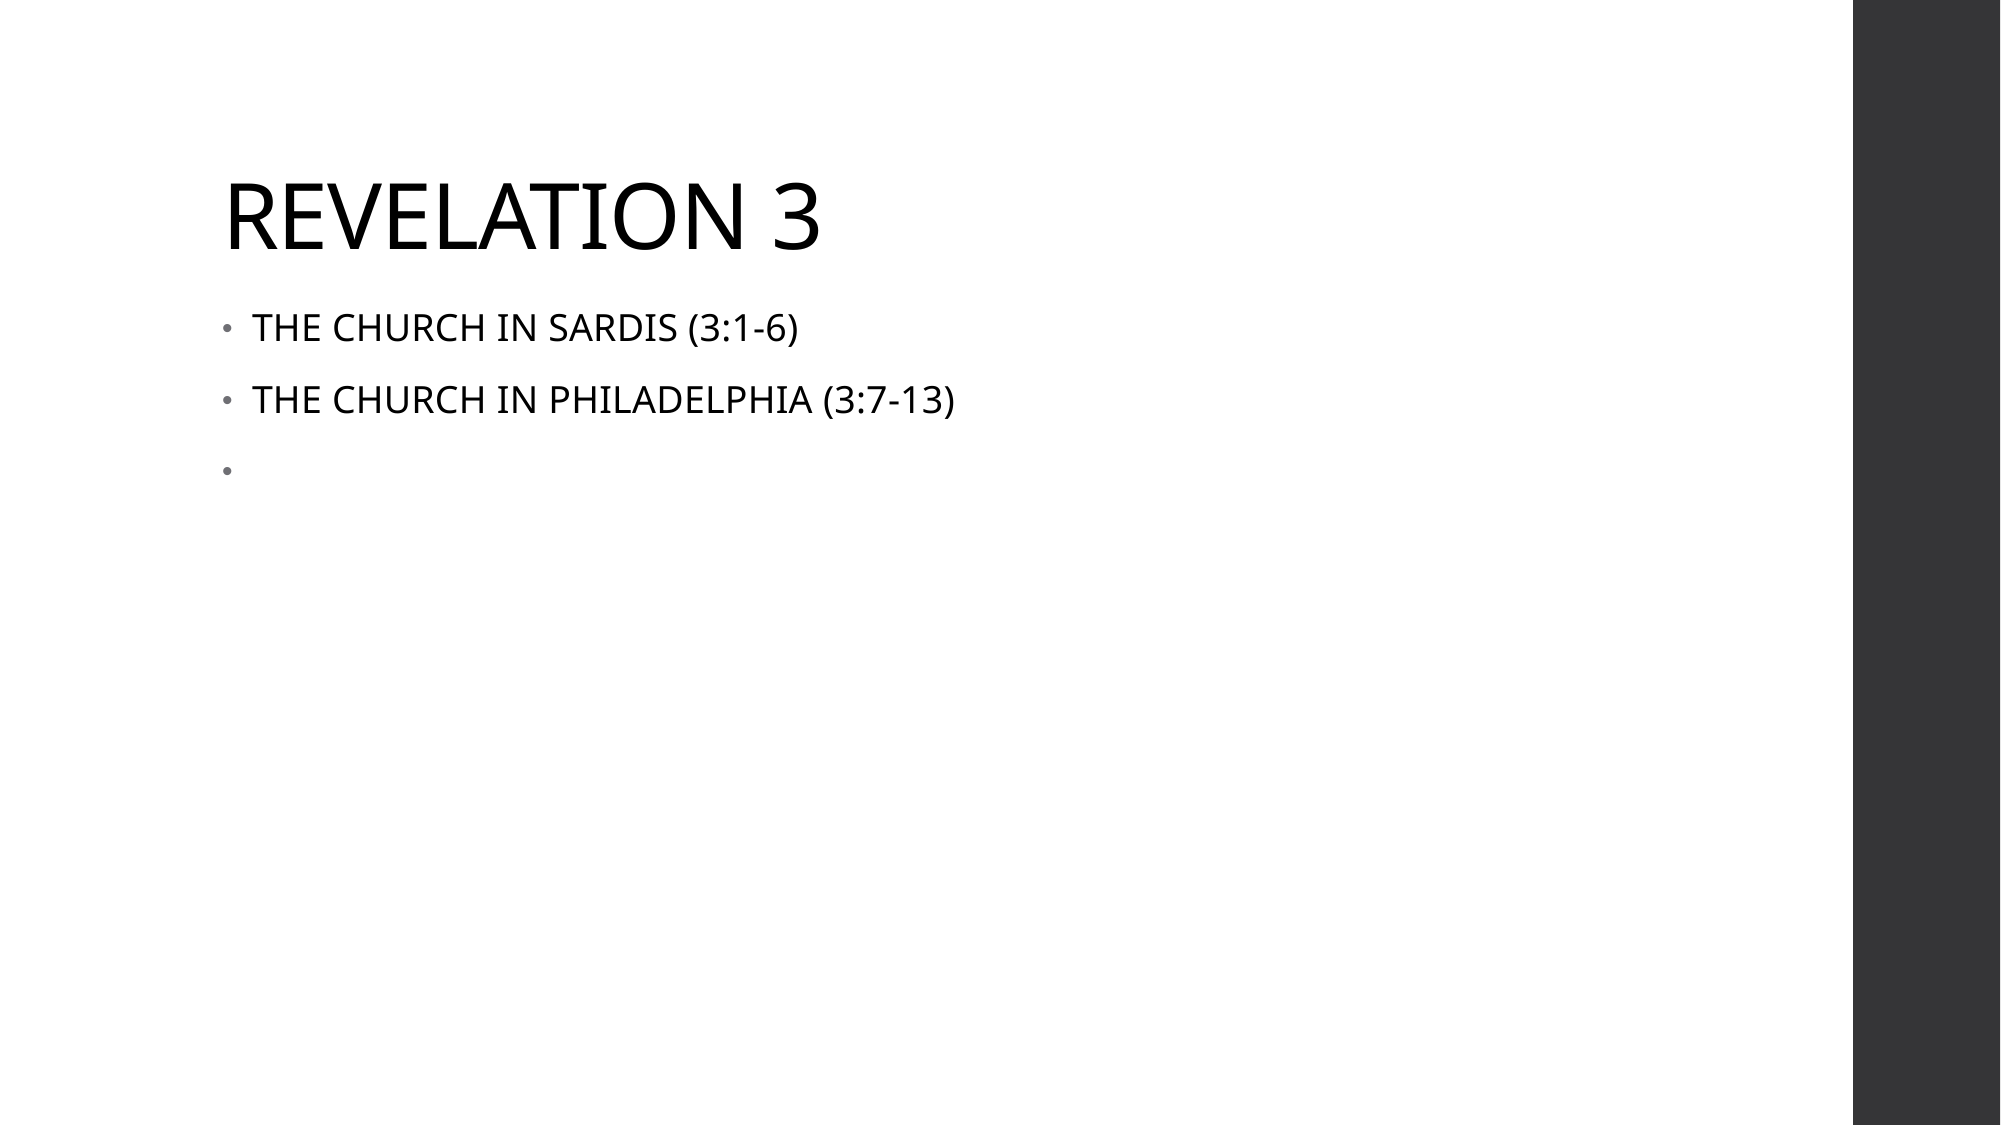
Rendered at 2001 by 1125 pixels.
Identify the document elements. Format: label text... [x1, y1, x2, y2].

list THE CHURCH IN SARDIS (3:1-6) THE CHURCH IN PHILADELPHIA (3:7-13) [206, 299, 1617, 1014]
title REVELATION 3 [206, 60, 1797, 278]
